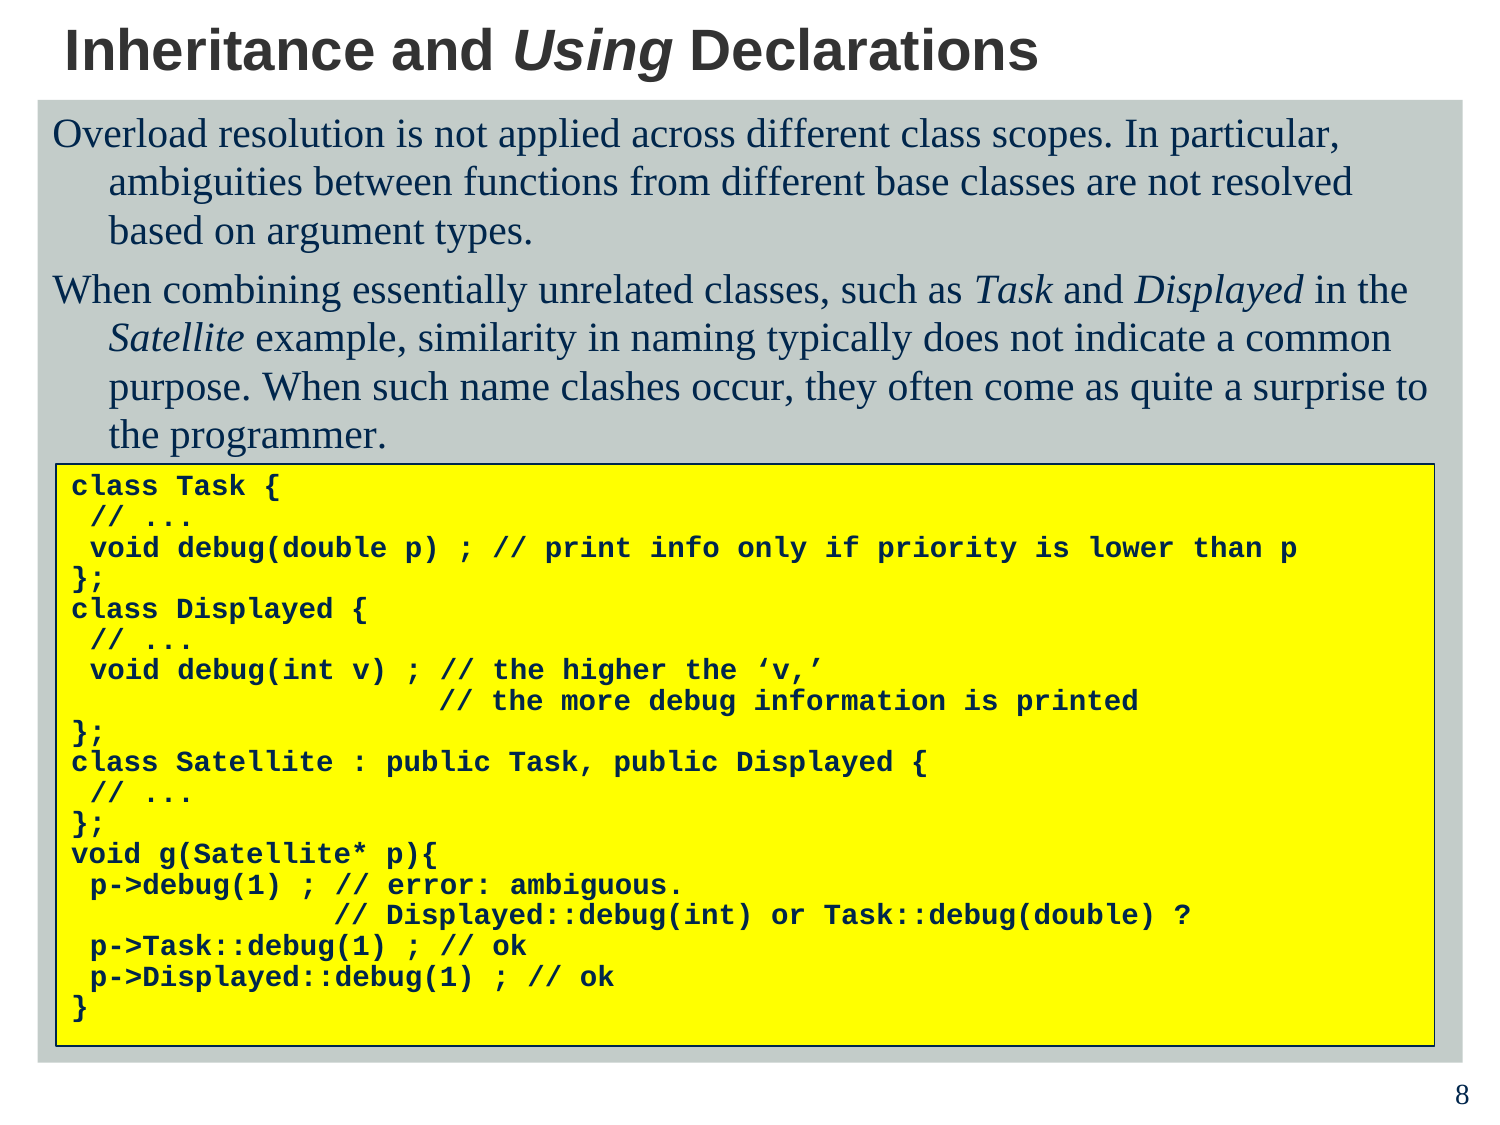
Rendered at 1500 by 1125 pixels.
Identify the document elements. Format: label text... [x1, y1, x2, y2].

title Inheritance and Using Declarations [50, 0, 1450, 91]
list Overload resolution is not applied across different class scopes. In particular, ambiguities between functions from different base classes are not resolved based on argument types. When combining essentially unrelated classes, such as Task and Displayed in the Satellite example, similarity in naming typically does not indicate a common purpose. When such name clashes occur, they often come as quite a surprise to the programmer. [37, 99, 1463, 1063]
text_box class Task { // ... void debug(double p) ; // print info only if priority is lower than p }; class Displayed { // ... void debug(int v) ; // the higher the ‘v,’ // the more debug information is printed }; class Satellite : public Task, public Displayed { // ... }; void g(Satellite* p){ p->debug(1) ; // error: ambiguous. // Displayed::debug(int) or Task::debug(double) ? p->Task::debug(1) ; // ok p->Displayed::debug(1) ; // ok } [56, 463, 1435, 1079]
